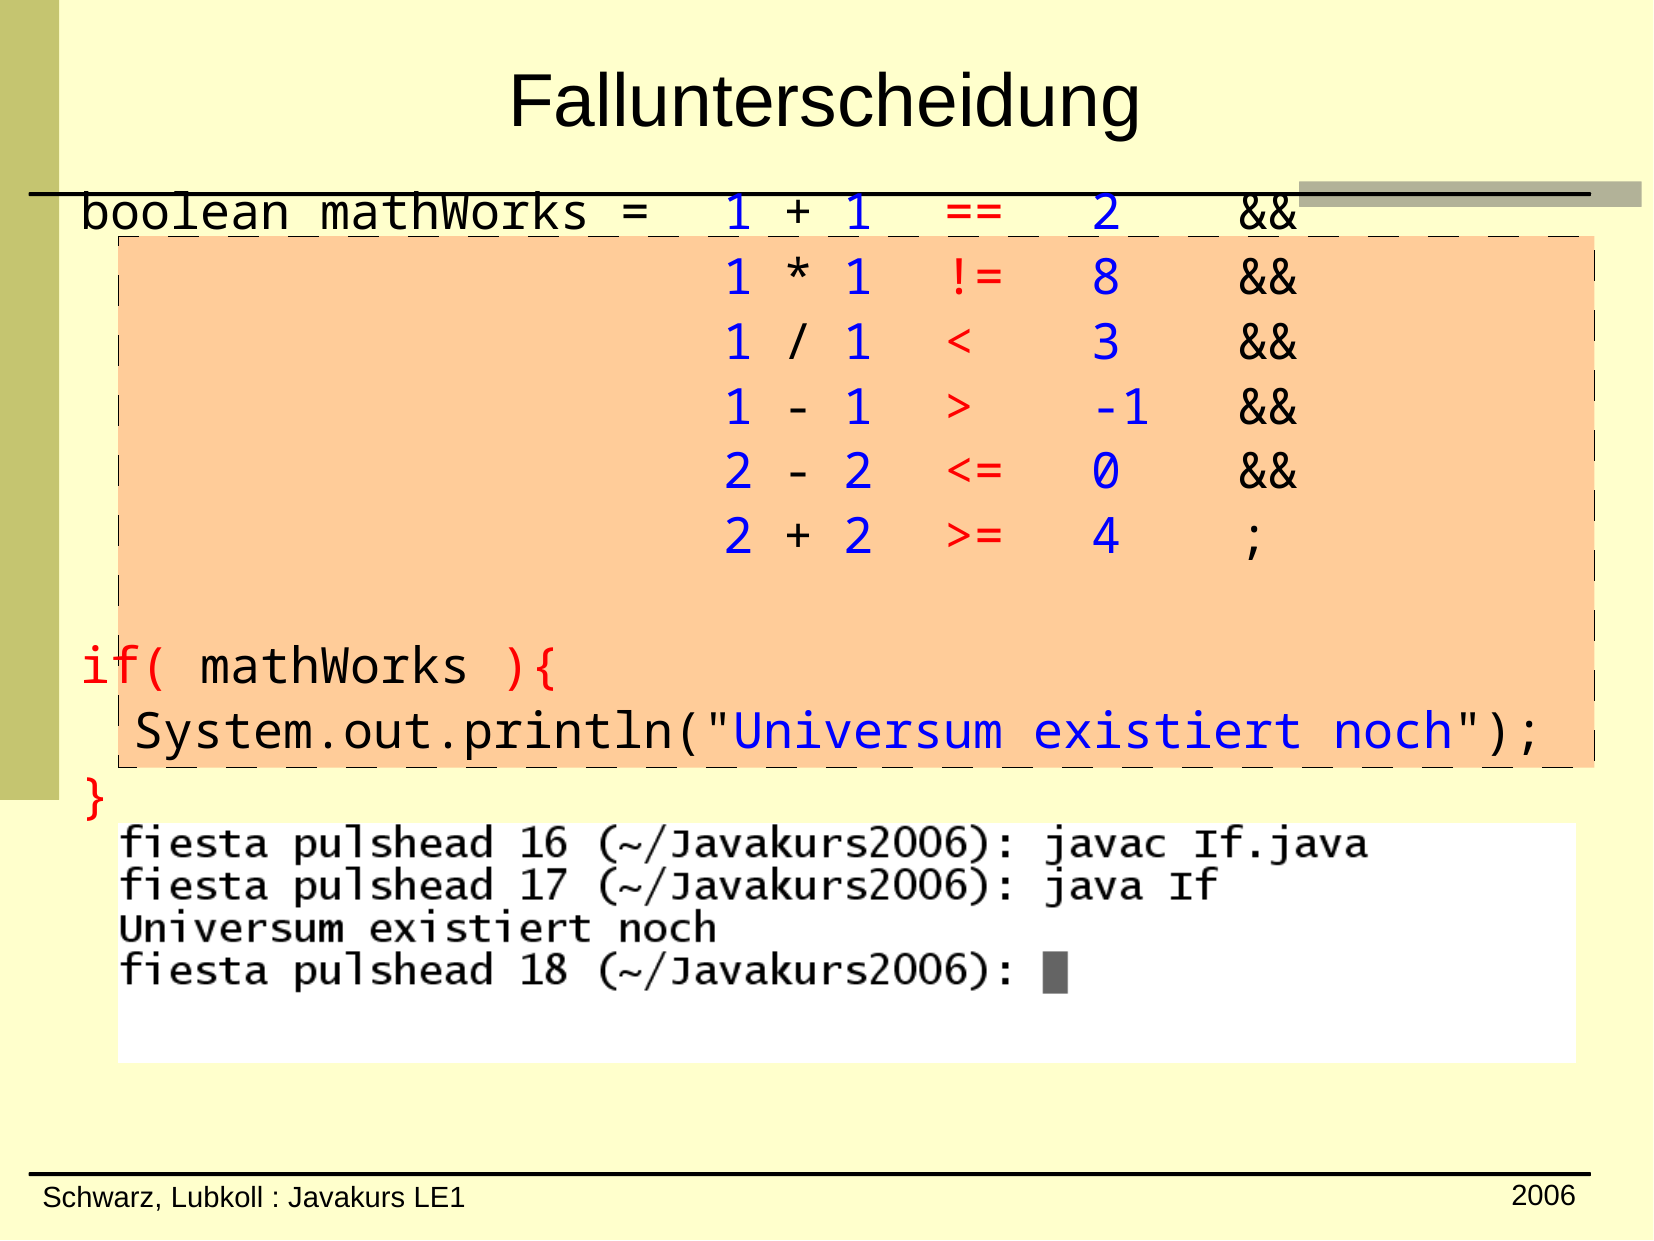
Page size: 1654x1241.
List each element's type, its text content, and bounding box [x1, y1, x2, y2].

title Fallunterscheidung [119, 19, 1532, 188]
picture [118, 823, 1576, 1063]
text_box boolean mathWorks = 1 + 1 == 2 && 1 * 1 != 8 && 1 / 1 < 3 && 1 - 1 > -1 && 2 - 2 <= 0 && 2 + 2 >= 4 ; if( mathWorks ){ System.out.println("Universum existiert noch"); } [118, 236, 1595, 768]
